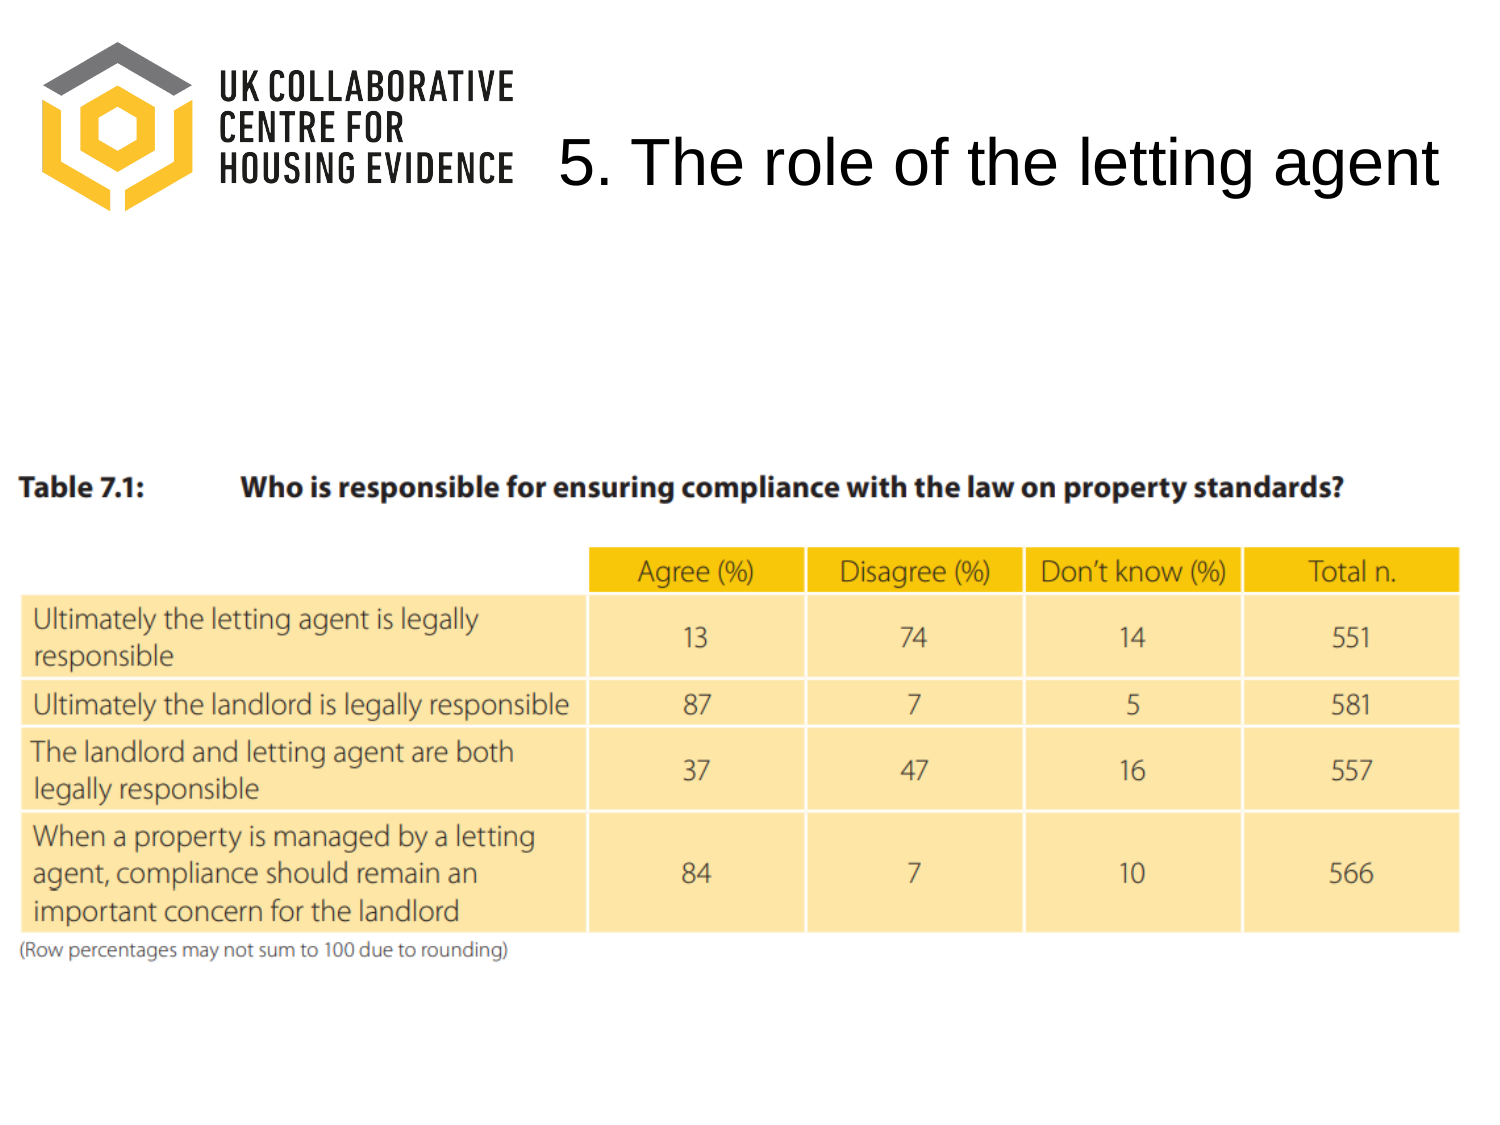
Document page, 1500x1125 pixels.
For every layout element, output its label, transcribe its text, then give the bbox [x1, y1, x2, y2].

picture [0, 421, 1500, 966]
text_box 5. The role of the letting agent [518, 111, 1500, 208]
